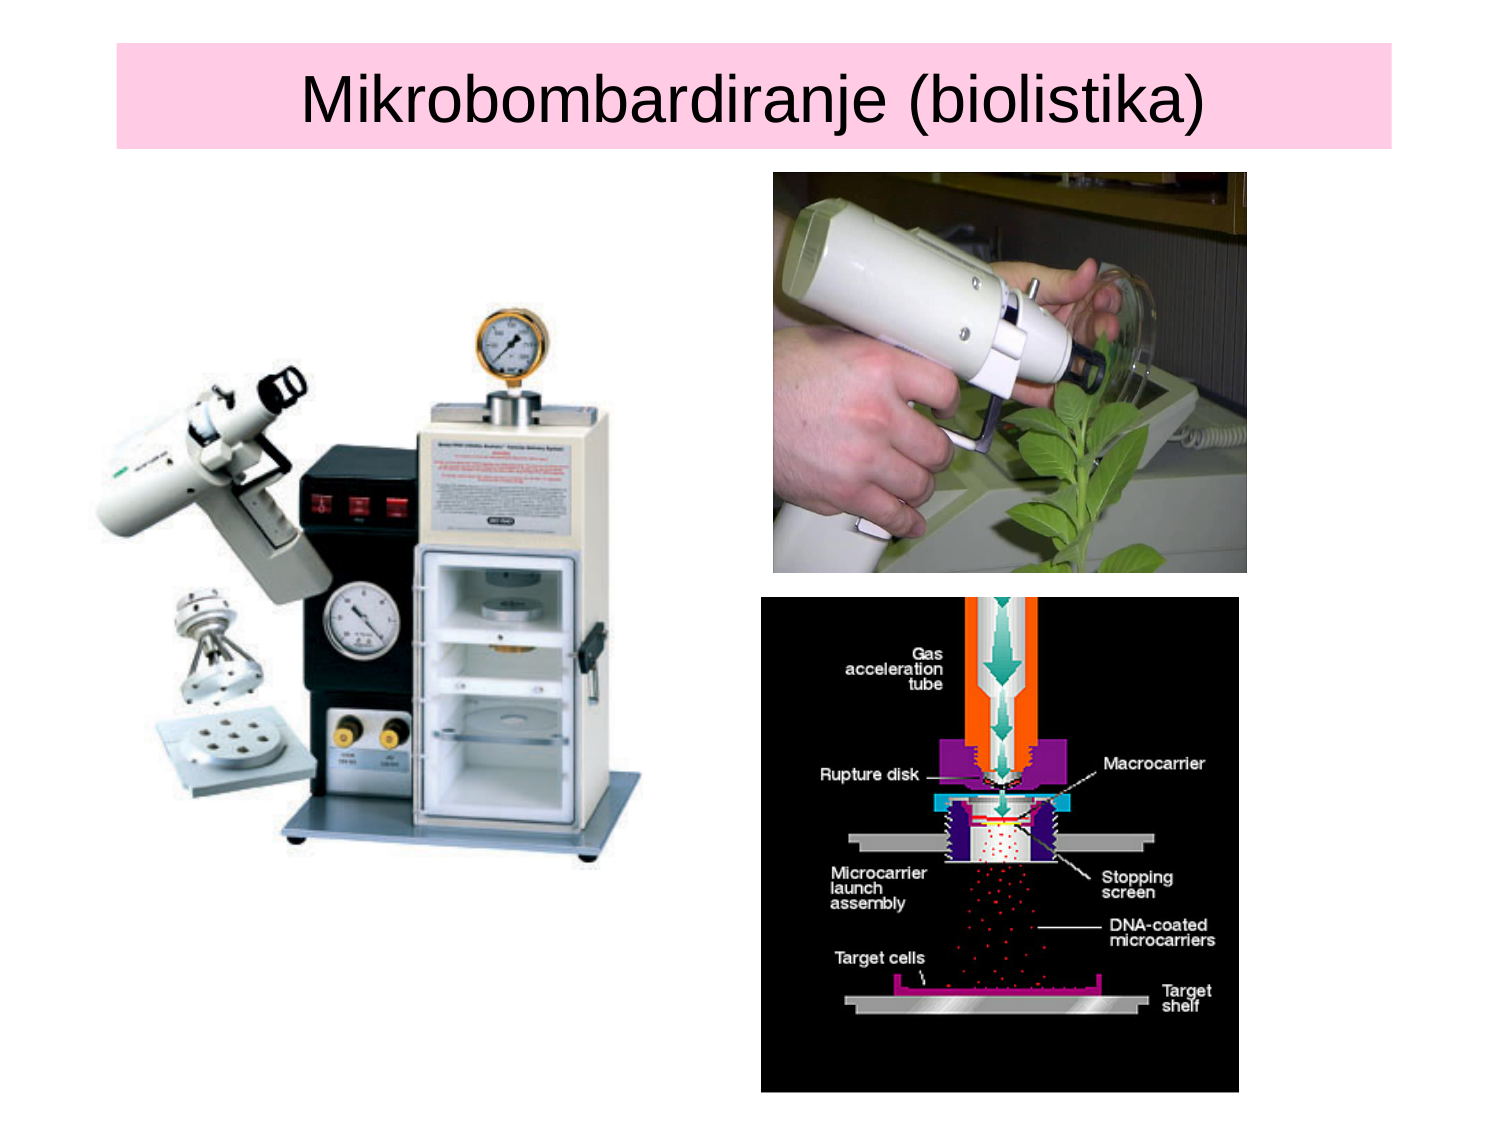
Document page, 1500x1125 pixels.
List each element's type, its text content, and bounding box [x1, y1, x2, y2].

picture [761, 597, 1239, 1094]
picture [773, 172, 1247, 573]
picture [88, 302, 652, 870]
text_box Mikrobombardiranje (biolistika) [116, 43, 1392, 149]
